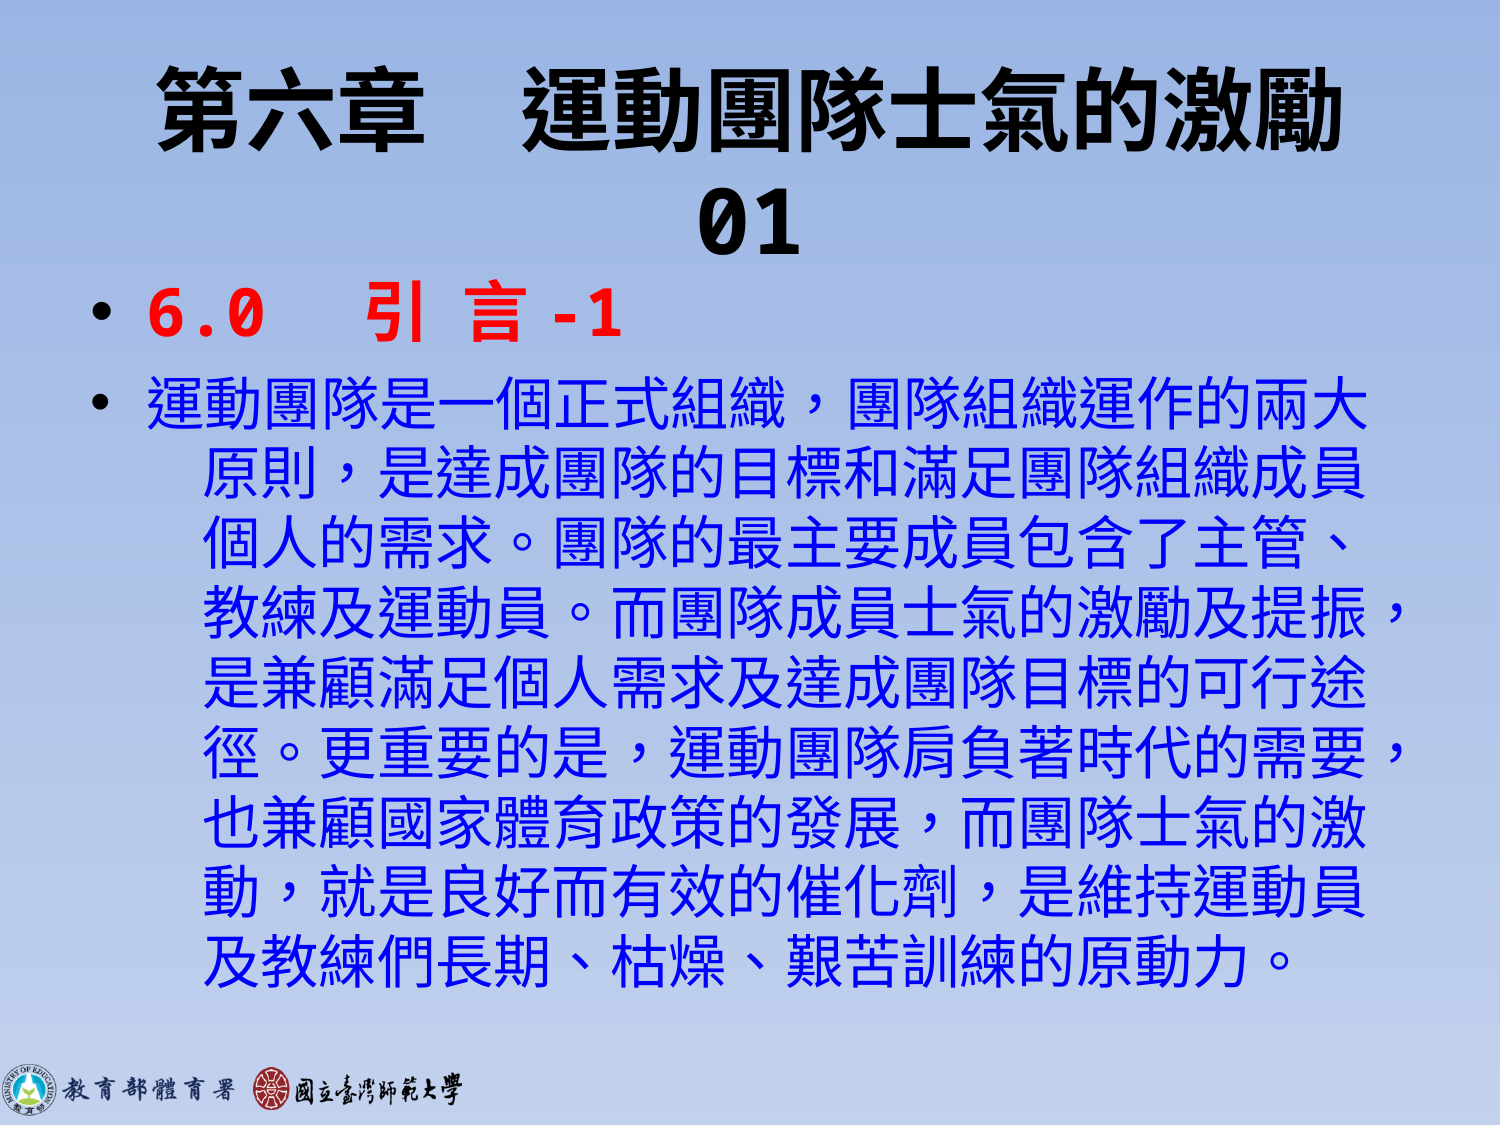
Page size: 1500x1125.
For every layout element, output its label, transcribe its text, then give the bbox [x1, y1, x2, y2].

title 第六章 運動團隊士氣的激勵 01 [75, 45, 1426, 233]
list 6.0 引 言-1 運動團隊是一個正式組織，團隊組織運作的兩大原則，是達成團隊的目標和滿足團隊組織成員個人的需求。團隊的最主要成員包含了主管、教練及運動員。而團隊成員士氣的激勵及提振，是兼顧滿足個人需求及達成團隊目標的可行途徑。更重要的是，運動團隊肩負著時代的需要，也兼顧國家體育政策的發展，而團隊士氣的激動，就是良好而有效的催化劑，是維持運動員及教練們長期、枯燥、艱苦訓練的原動力。 [75, 262, 1426, 1005]
